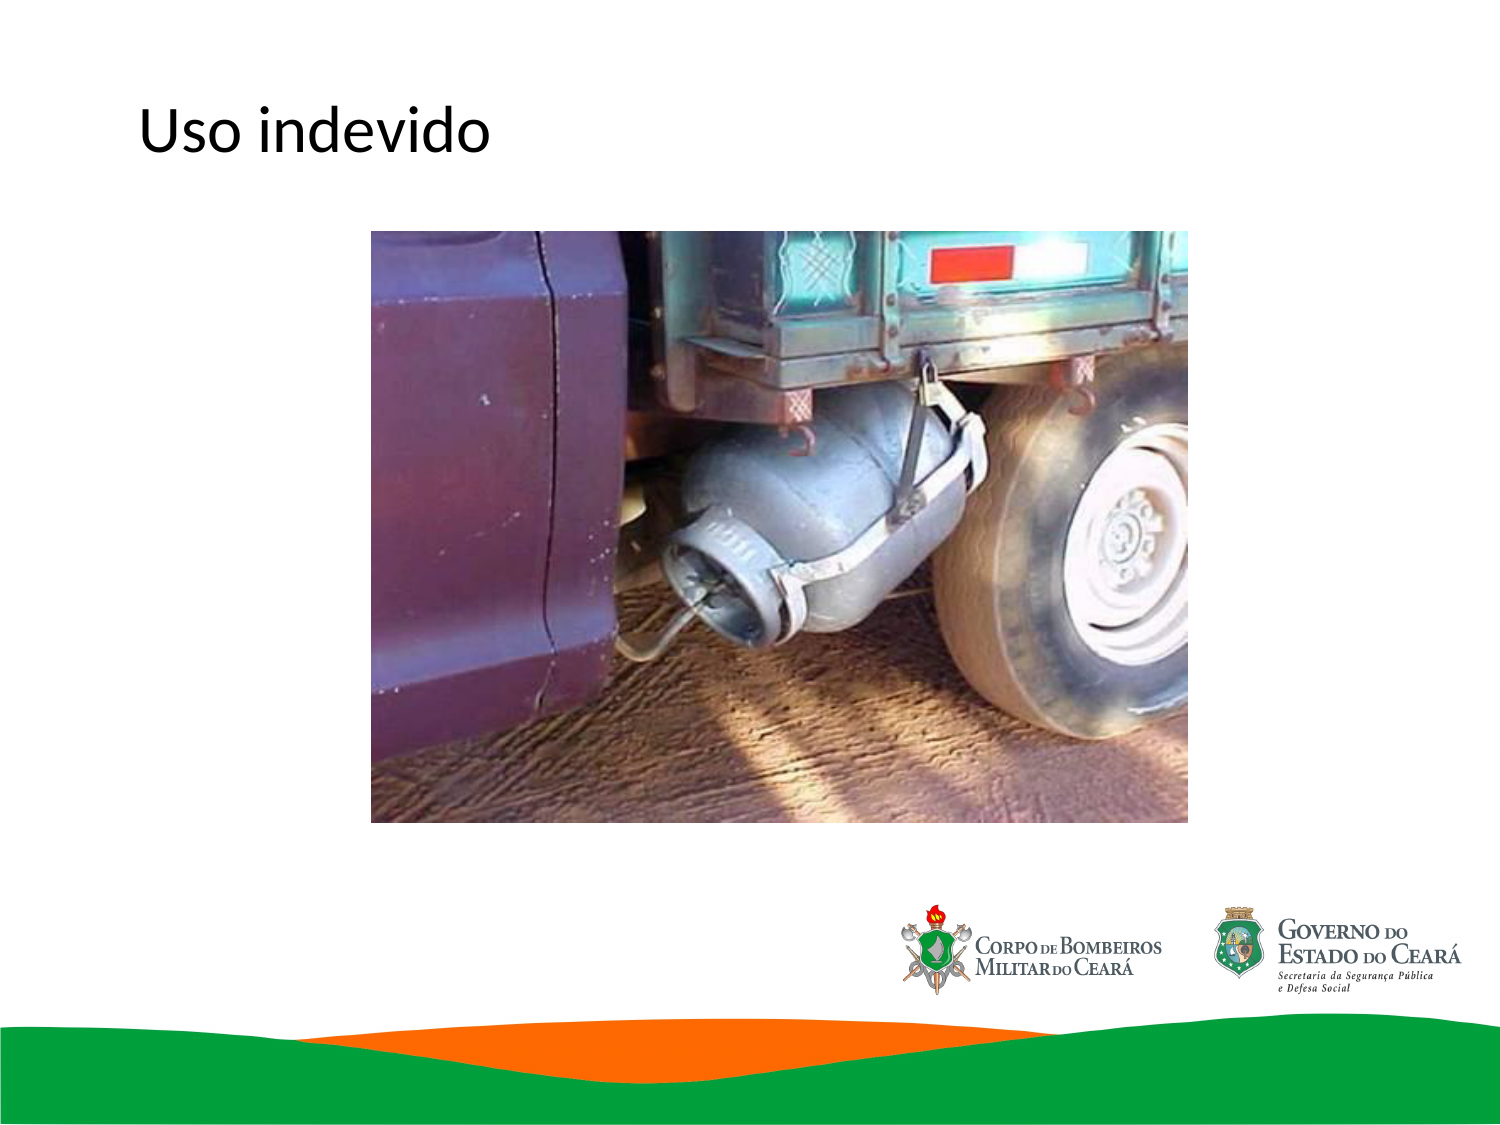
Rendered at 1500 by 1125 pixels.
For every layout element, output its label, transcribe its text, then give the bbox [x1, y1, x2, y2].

text_box Uso indevido [123, 78, 874, 174]
picture [0, 0, 1500, 1125]
